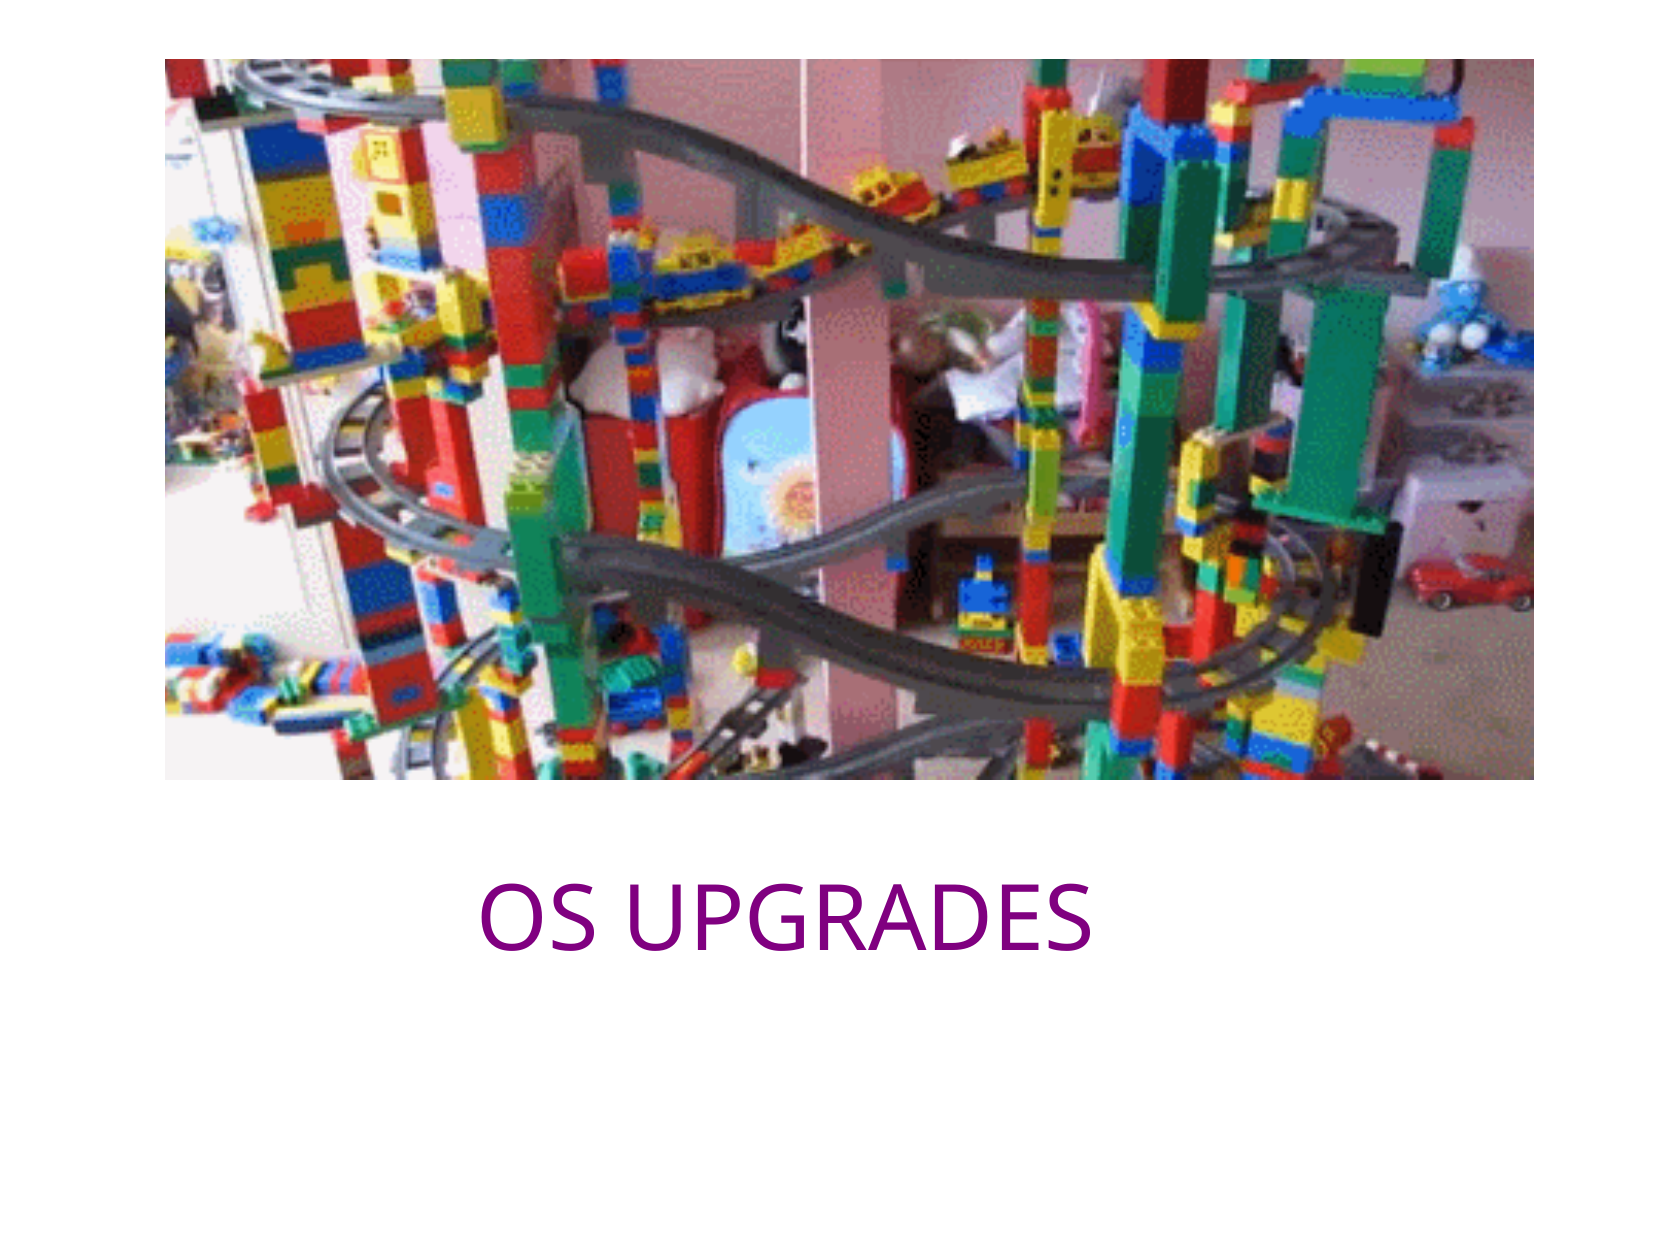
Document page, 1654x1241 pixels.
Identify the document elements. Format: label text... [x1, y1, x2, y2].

subtitle OS UPGRADES [42, 435, 1531, 1241]
picture [165, 59, 1534, 781]
